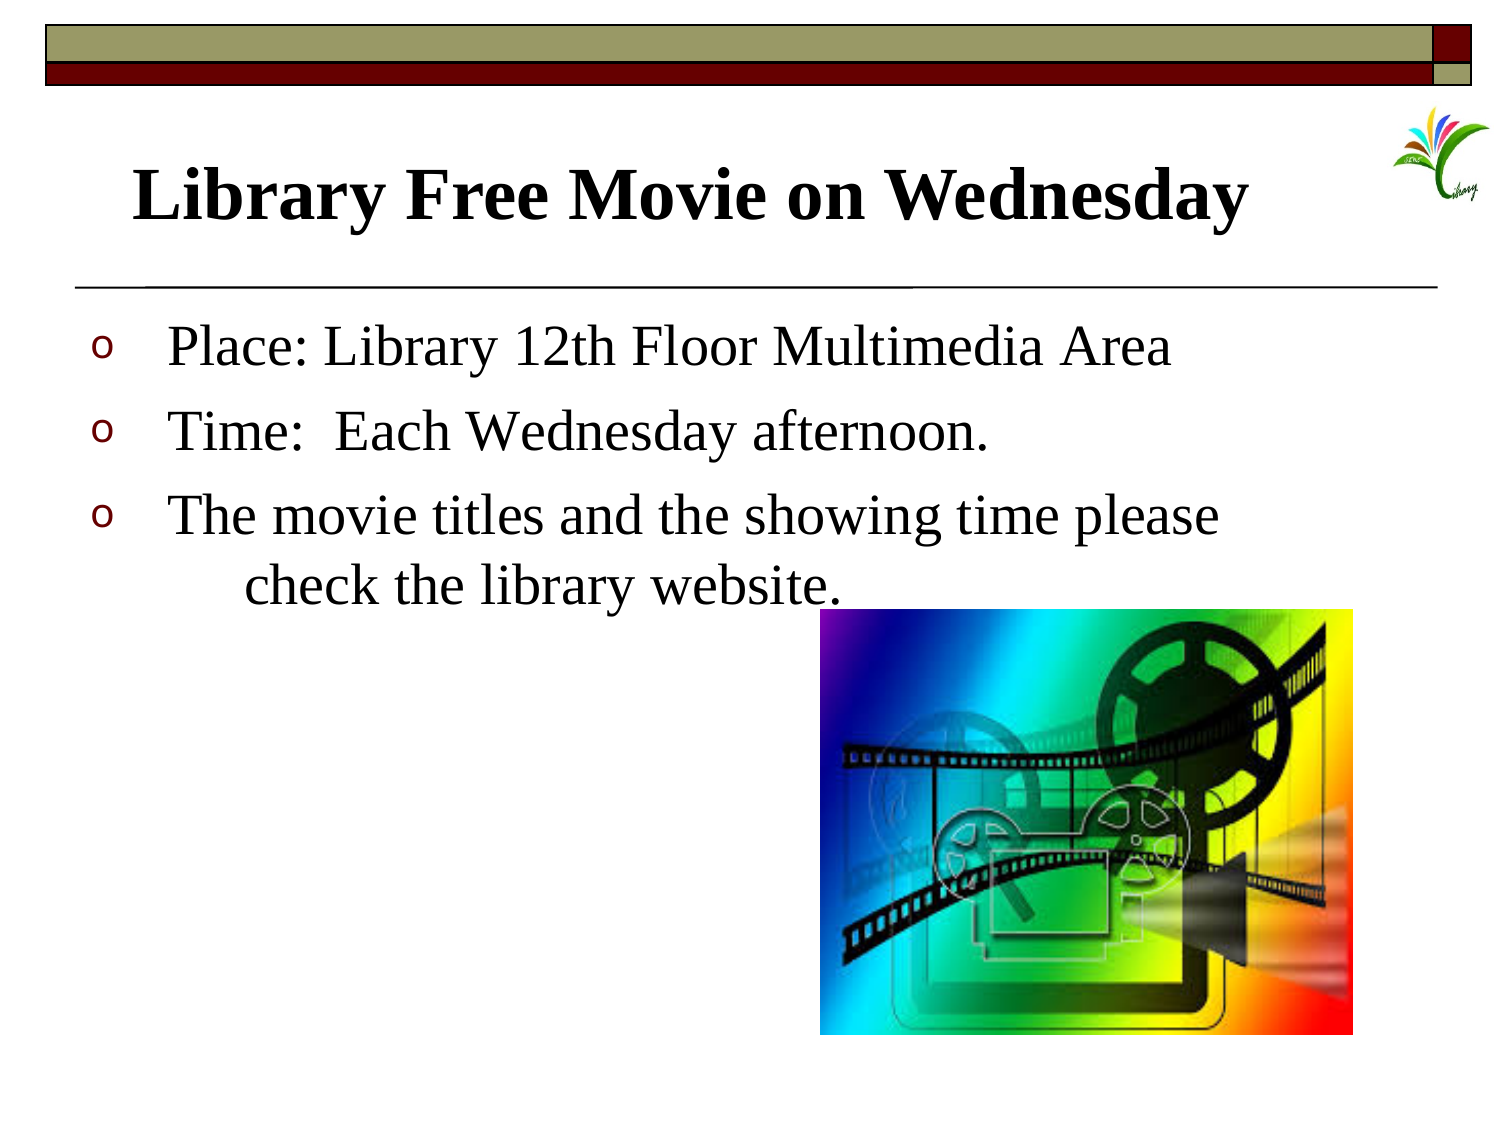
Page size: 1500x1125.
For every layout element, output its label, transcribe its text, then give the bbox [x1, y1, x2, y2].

picture [820, 609, 1353, 1035]
text_box Library Free Movie on Wednesday [118, 137, 1285, 242]
picture [1387, 101, 1494, 209]
list Place: Library 12th Floor Multimedia Area Time: Each Wednesday afternoon. The movie titles and the showing time please check the library website. [75, 299, 1353, 1006]
